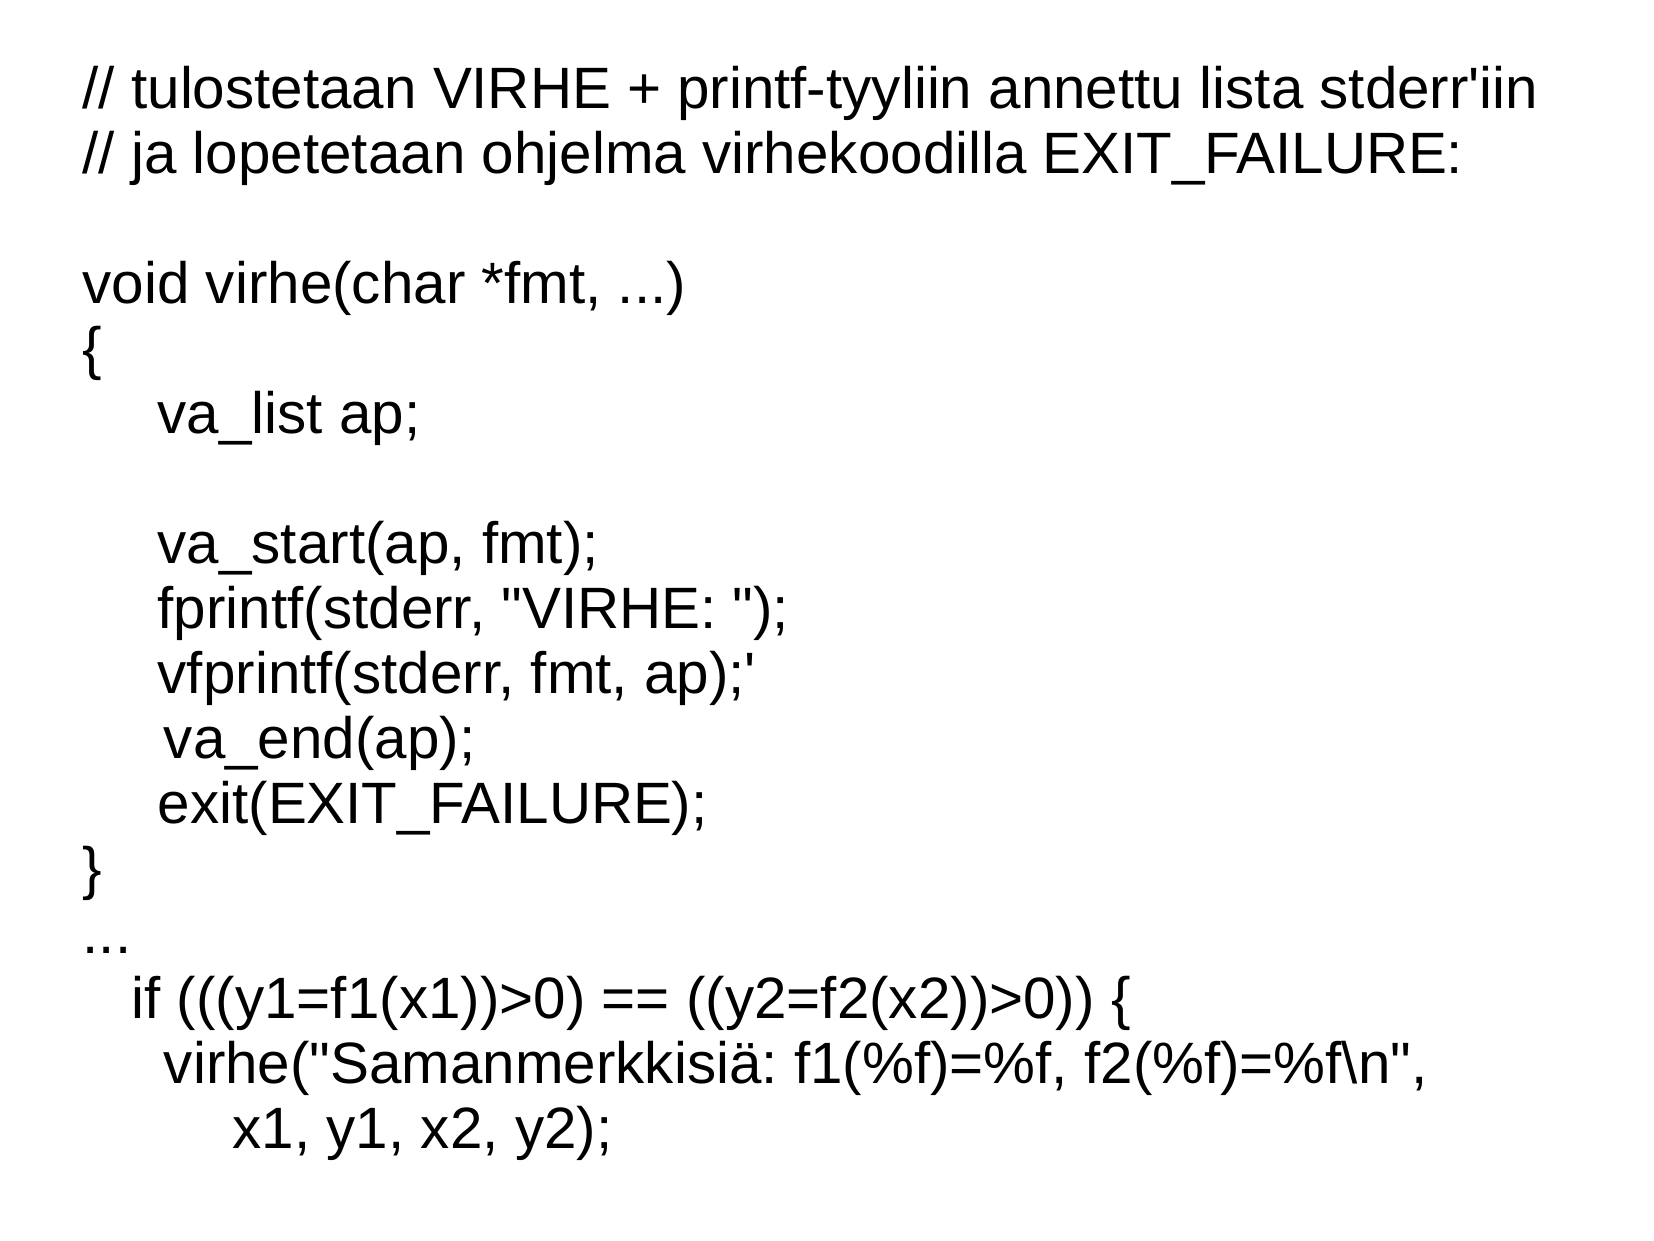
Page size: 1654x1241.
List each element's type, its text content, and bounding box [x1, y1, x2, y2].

text_box // tulostetaan VIRHE + printf-tyyliin annettu lista stderr'iin // ja lopetetaan ohjelma virhekoodilla EXIT_FAILURE: void virhe(char *fmt, ...) { va_list ap; va_start(ap, fmt); fprintf(stderr, "VIRHE: "); vfprintf(stderr, fmt, ap);' va_end(ap); exit(EXIT_FAILURE); } ... if (((y1=f1(x1))>0) == ((y2=f2(x2))>0)) { virhe("Samanmerkkisiä: f1(%f)=%f, f2(%f)=%f\n", x1, y1, x2, y2); , [82, 55, 1571, 1241]
